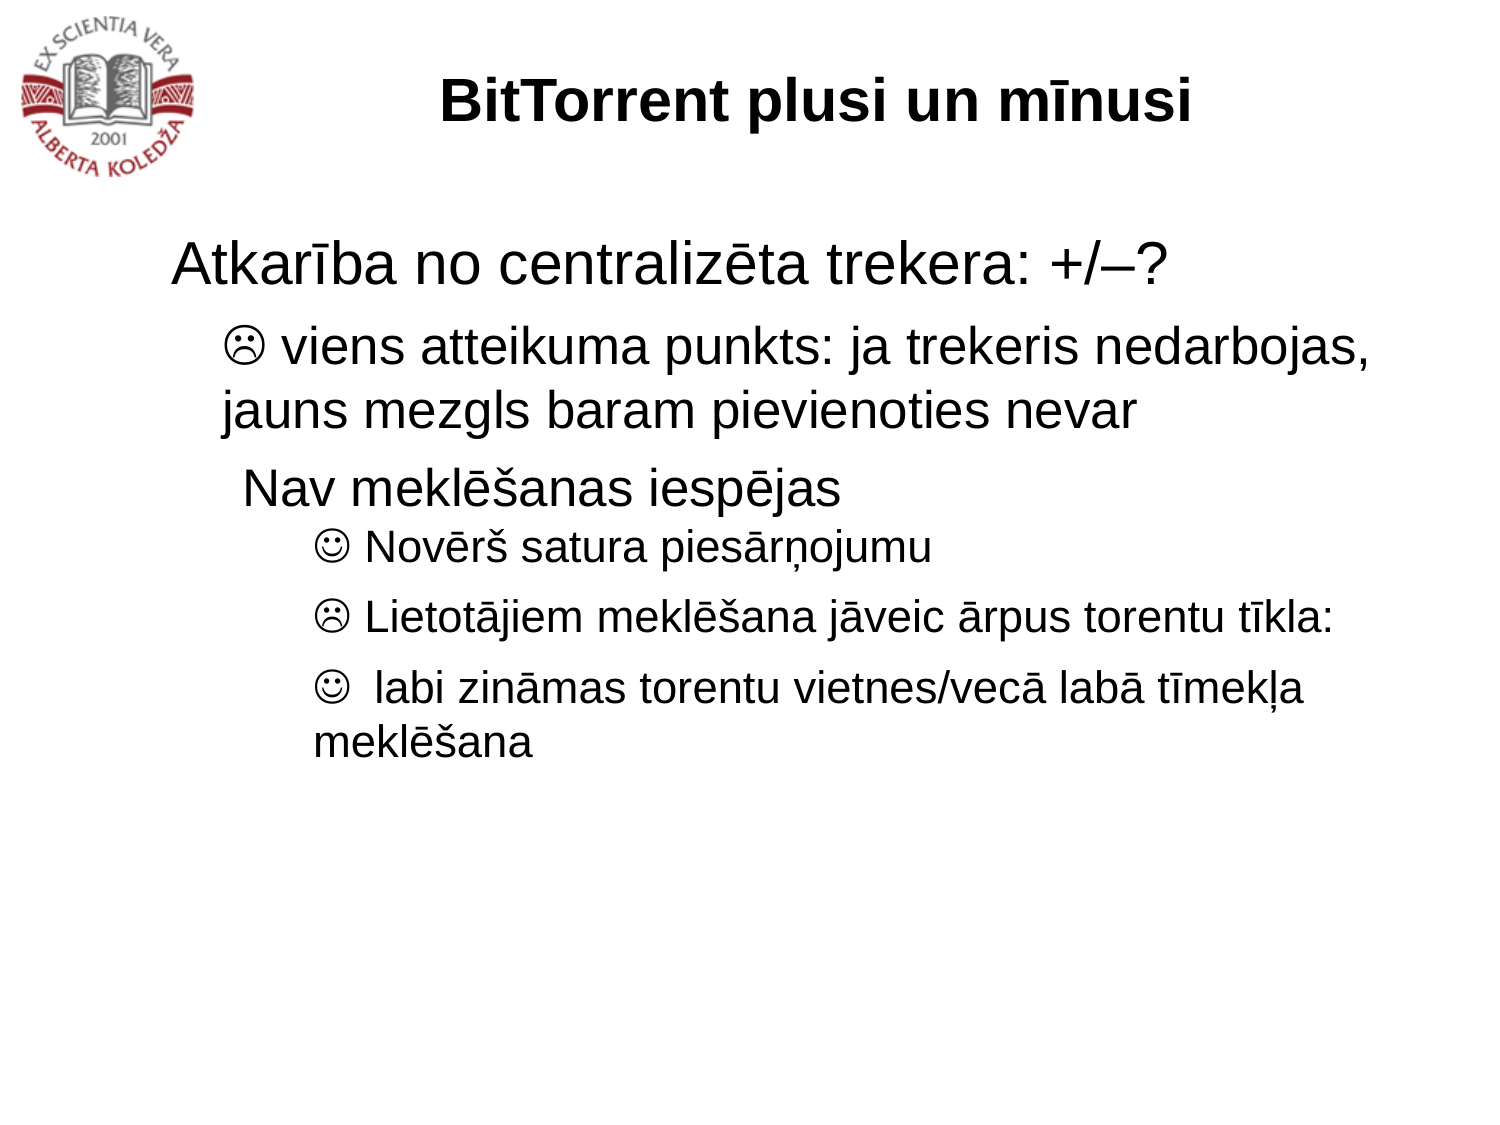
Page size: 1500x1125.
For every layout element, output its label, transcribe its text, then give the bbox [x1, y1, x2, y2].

title BitTorrent plusi un mīnusi [187, 44, 1425, 150]
list Atkarība no centralizēta trekera: +/–?  viens atteikuma punkts: ja trekeris nedarbojas, jauns mezgls baram pievienoties nevar Nav meklēšanas iespējas  Novērš satura piesārņojumu  Lietotājiem meklēšana jāveic ārpus torentu tīkla:  labi zināmas torentu vietnes/vecā labā tīmekļa meklēšana [85, 216, 1436, 1035]
picture [21, 16, 194, 177]
